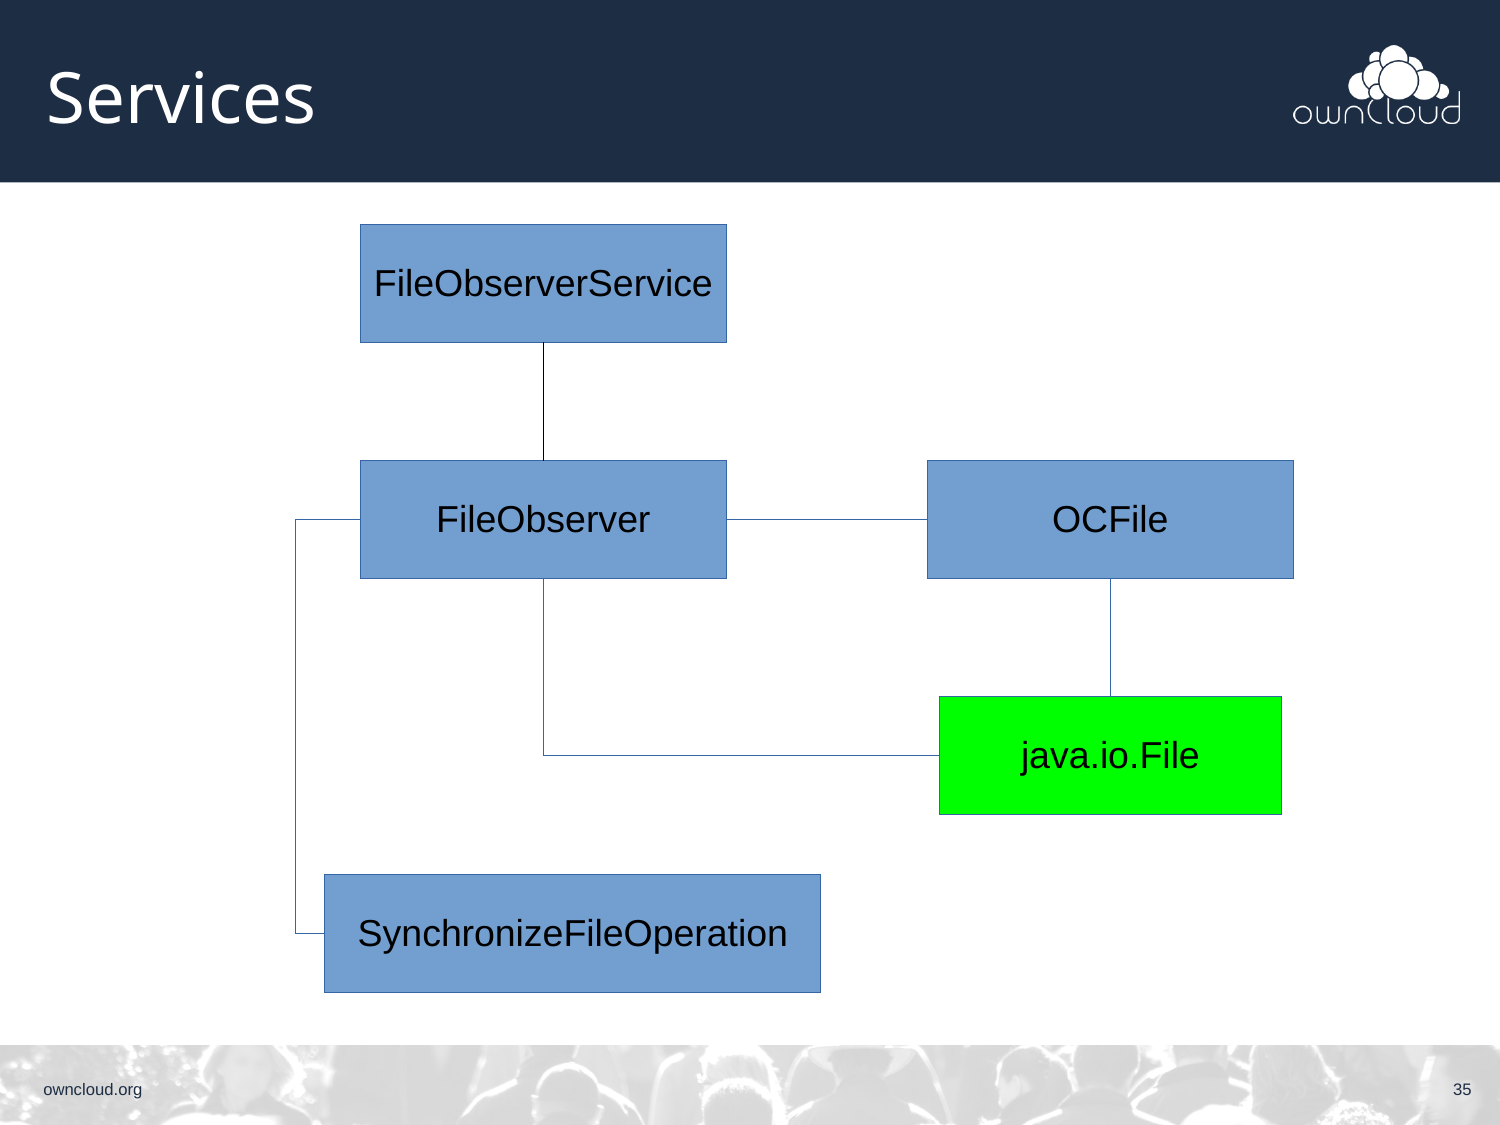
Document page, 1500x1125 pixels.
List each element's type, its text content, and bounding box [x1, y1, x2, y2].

text_box SynchronizeFileOperation [324, 874, 821, 993]
text_box java.io.File [939, 696, 1282, 815]
text_box OCFile [927, 460, 1294, 579]
text_box FileObserverService [360, 224, 727, 343]
title Services [46, 5, 1258, 187]
picture [0, 1045, 1500, 1125]
picture [1293, 45, 1460, 124]
text_box FileObserver [360, 460, 727, 579]
